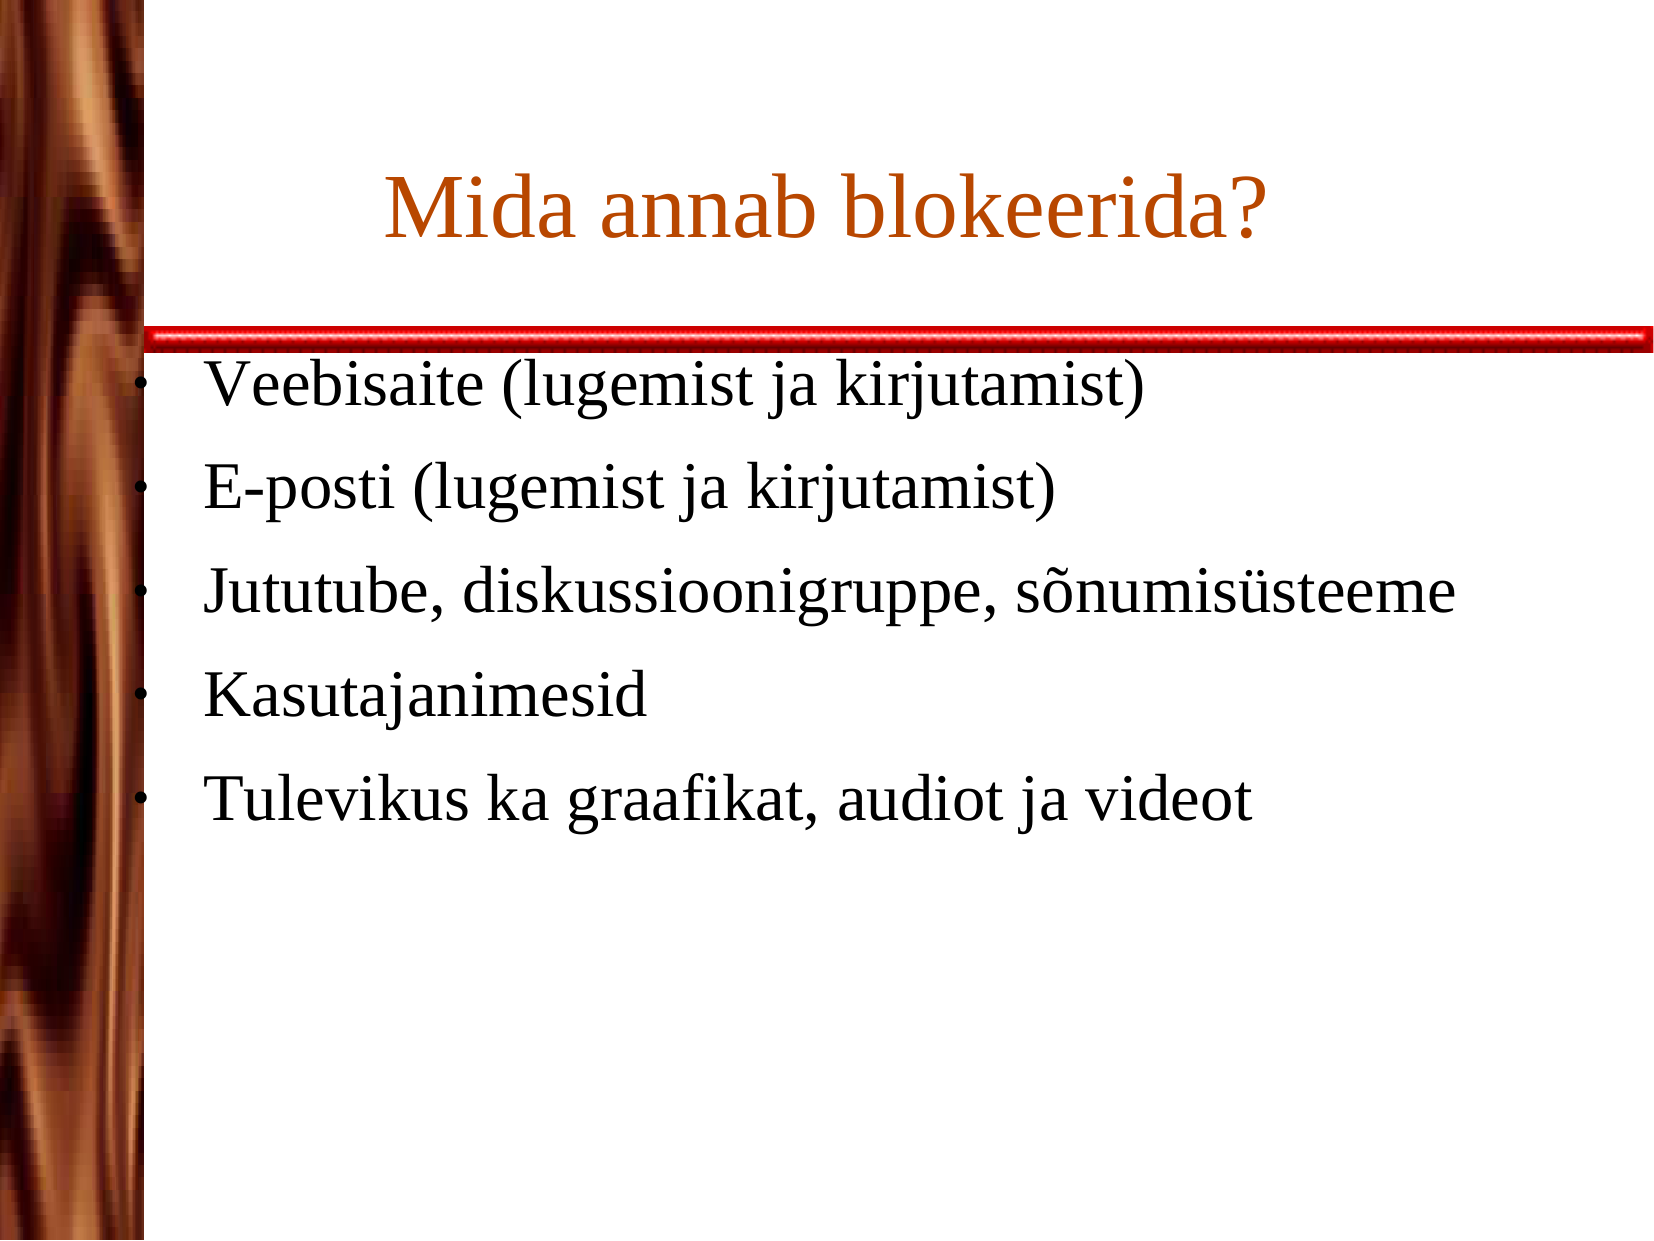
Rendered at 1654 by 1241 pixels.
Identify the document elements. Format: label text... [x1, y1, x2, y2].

picture [0, 0, 1654, 1240]
title Mida annab blokeerida? [121, 102, 1534, 310]
list Veebisaite (lugemist ja kirjutamist) E-posti (lugemist ja kirjutamist) Jututube, diskussioonigruppe, sõnumisüsteeme Kasutajanimesid Tulevikus ka graafikat, audiot ja videot [121, 344, 1534, 1126]
